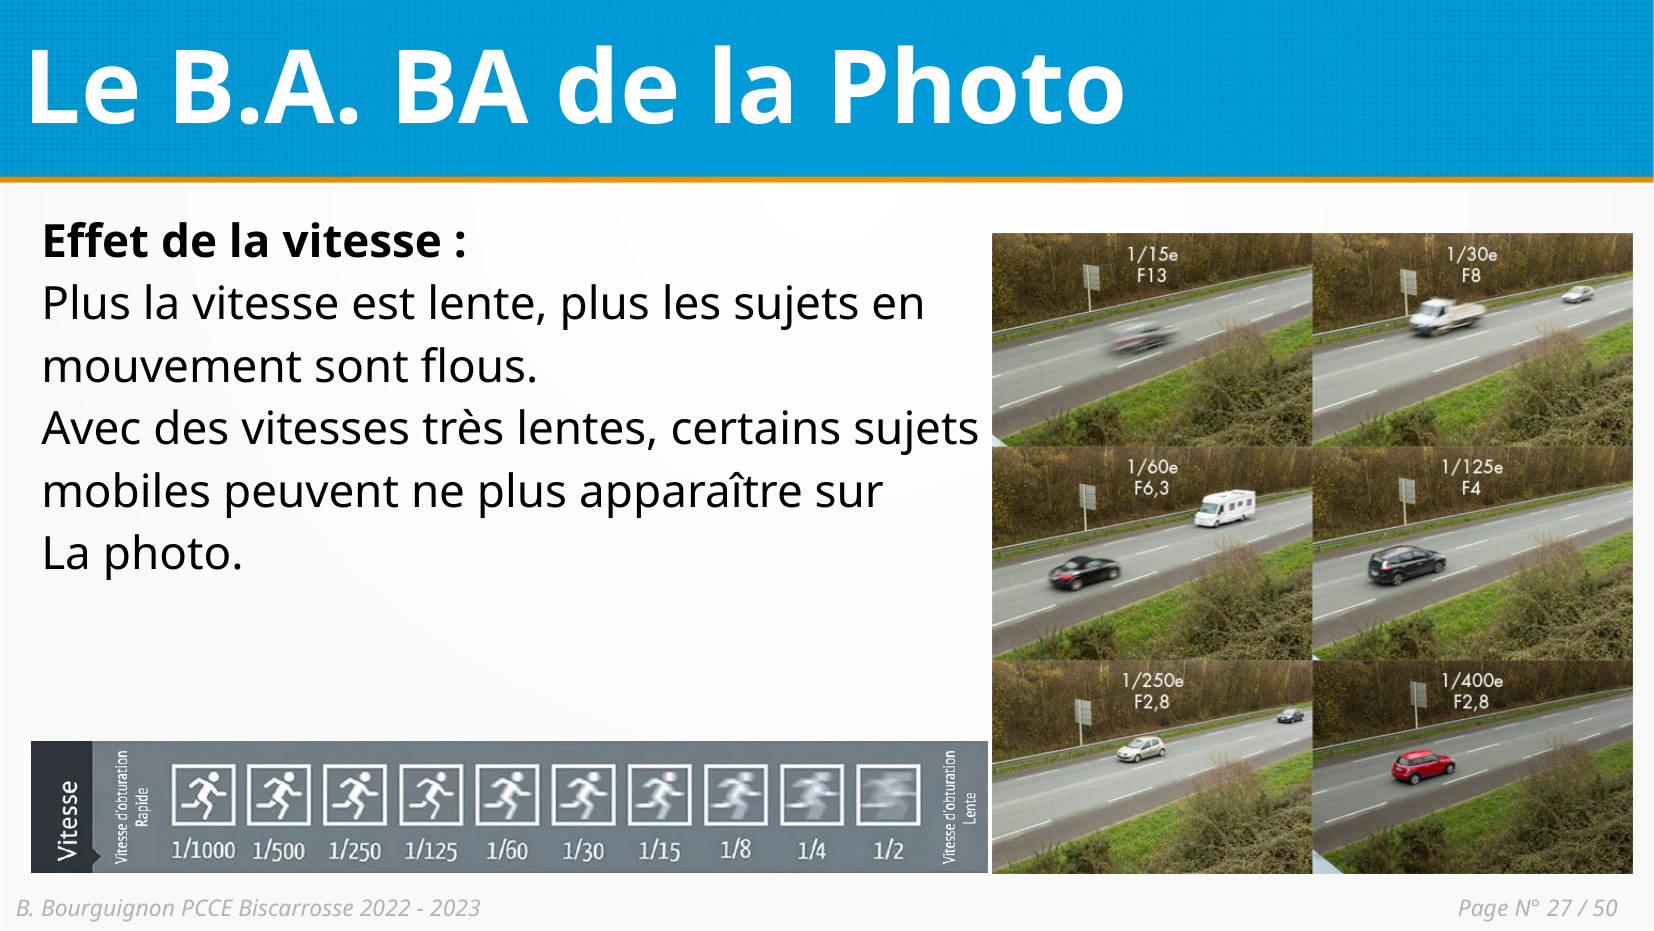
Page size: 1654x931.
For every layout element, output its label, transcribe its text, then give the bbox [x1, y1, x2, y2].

title Le B.A. BA de la Photo [23, 11, 1630, 154]
text_box Effet de la vitesse : Plus la vitesse est lente, plus les sujets en mouvement sont flous. Avec des vitesses très lentes, certains sujets mobiles peuvent ne plus apparaître sur La photo. [35, 202, 884, 733]
picture [0, 175, 1654, 931]
